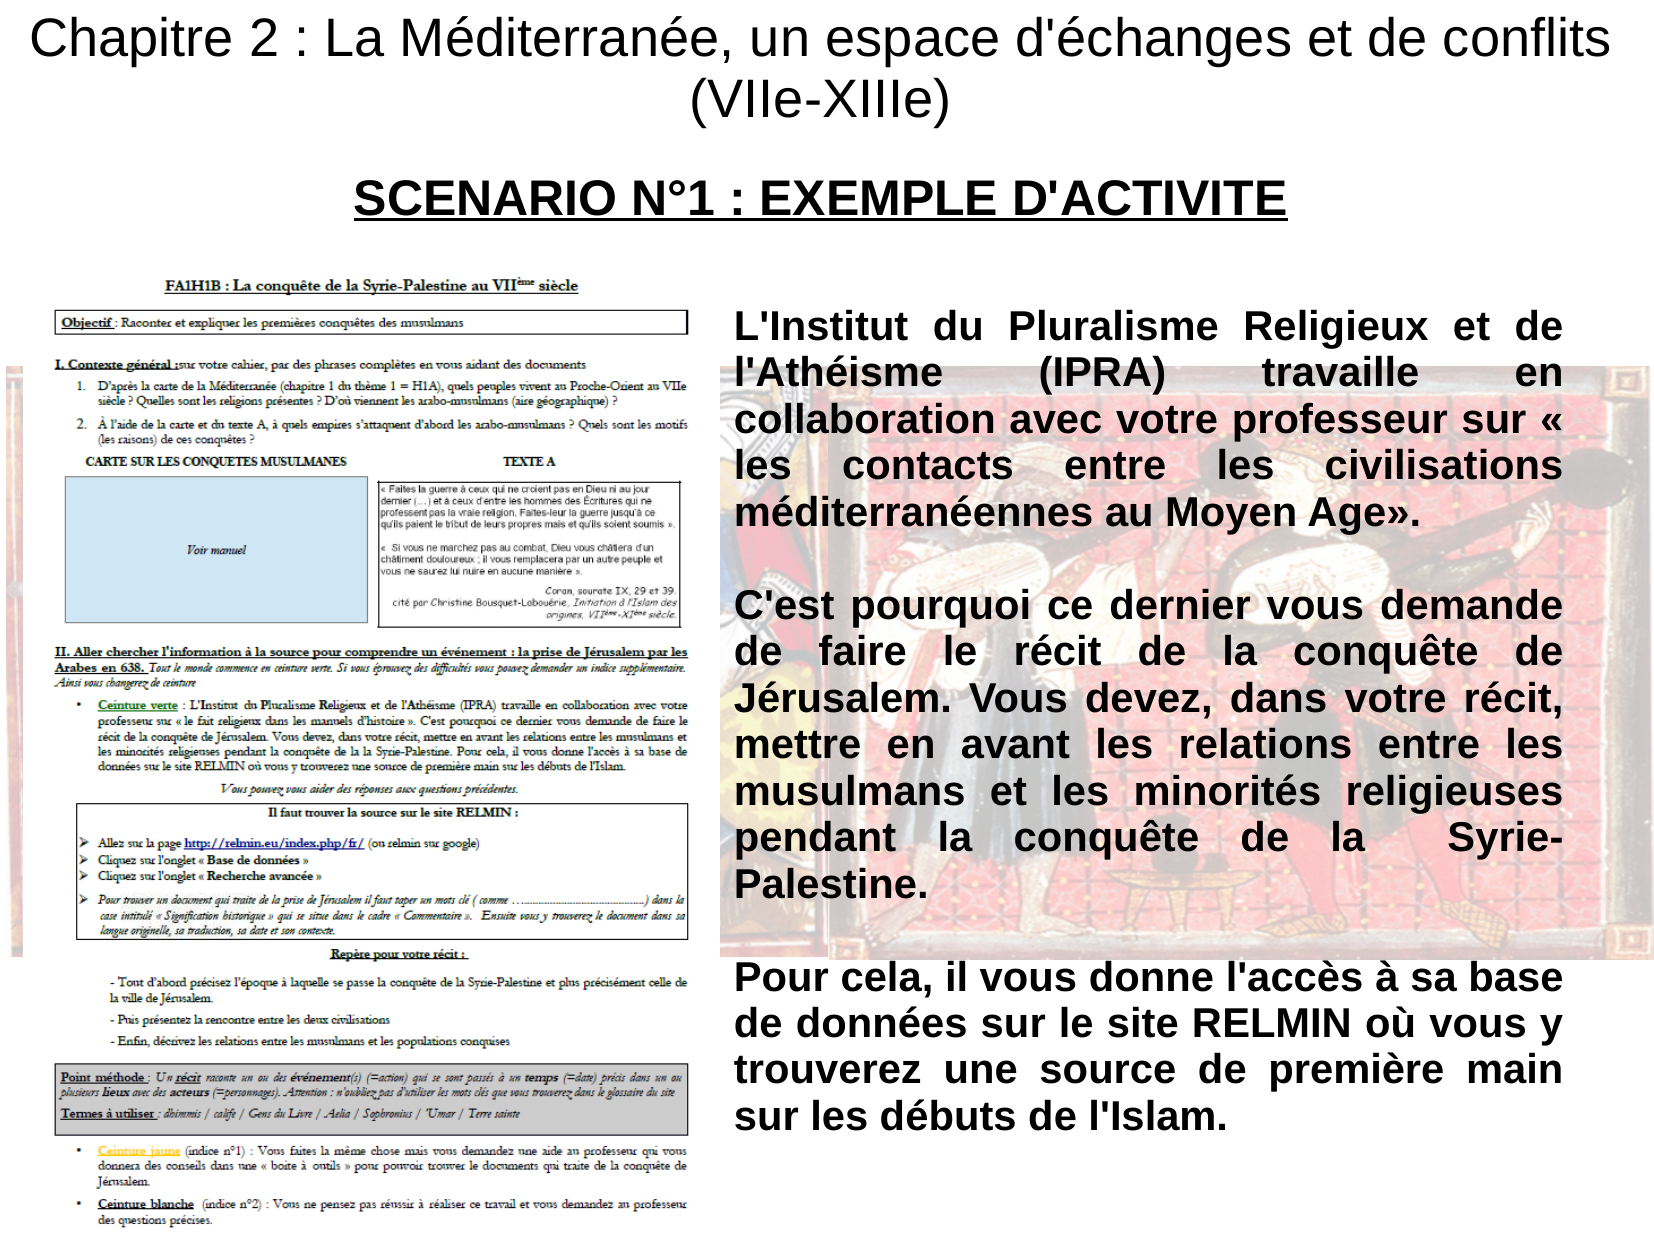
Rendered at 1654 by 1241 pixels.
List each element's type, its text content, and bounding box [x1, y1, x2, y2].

picture [23, 268, 720, 1241]
text_box Chapitre 2 : La Méditerranée, un espace d'échanges et de conflits (VIIe-XIIIe) SCENARIO N°1 : EXEMPLE D'ACTIVITE [0, 0, 1654, 1241]
text_box L'Institut du Pluralisme Religieux et de l'Athéisme (IPRA) travaille en collaboration avec votre professeur sur « les contacts entre les civilisations méditerranéennes au Moyen Age». C'est pourquoi ce dernier vous demande de faire le récit de la conquête de Jérusalem. Vous devez, dans votre récit, mettre en avant les relations entre les musulmans et les minorités religieuses pendant la conquête de la Syrie-Palestine. Pour cela, il vous donne l'accès à sa base de données sur le site RELMIN où vous y trouverez une source de première main sur les débuts de l'Islam. [719, 295, 1579, 1182]
